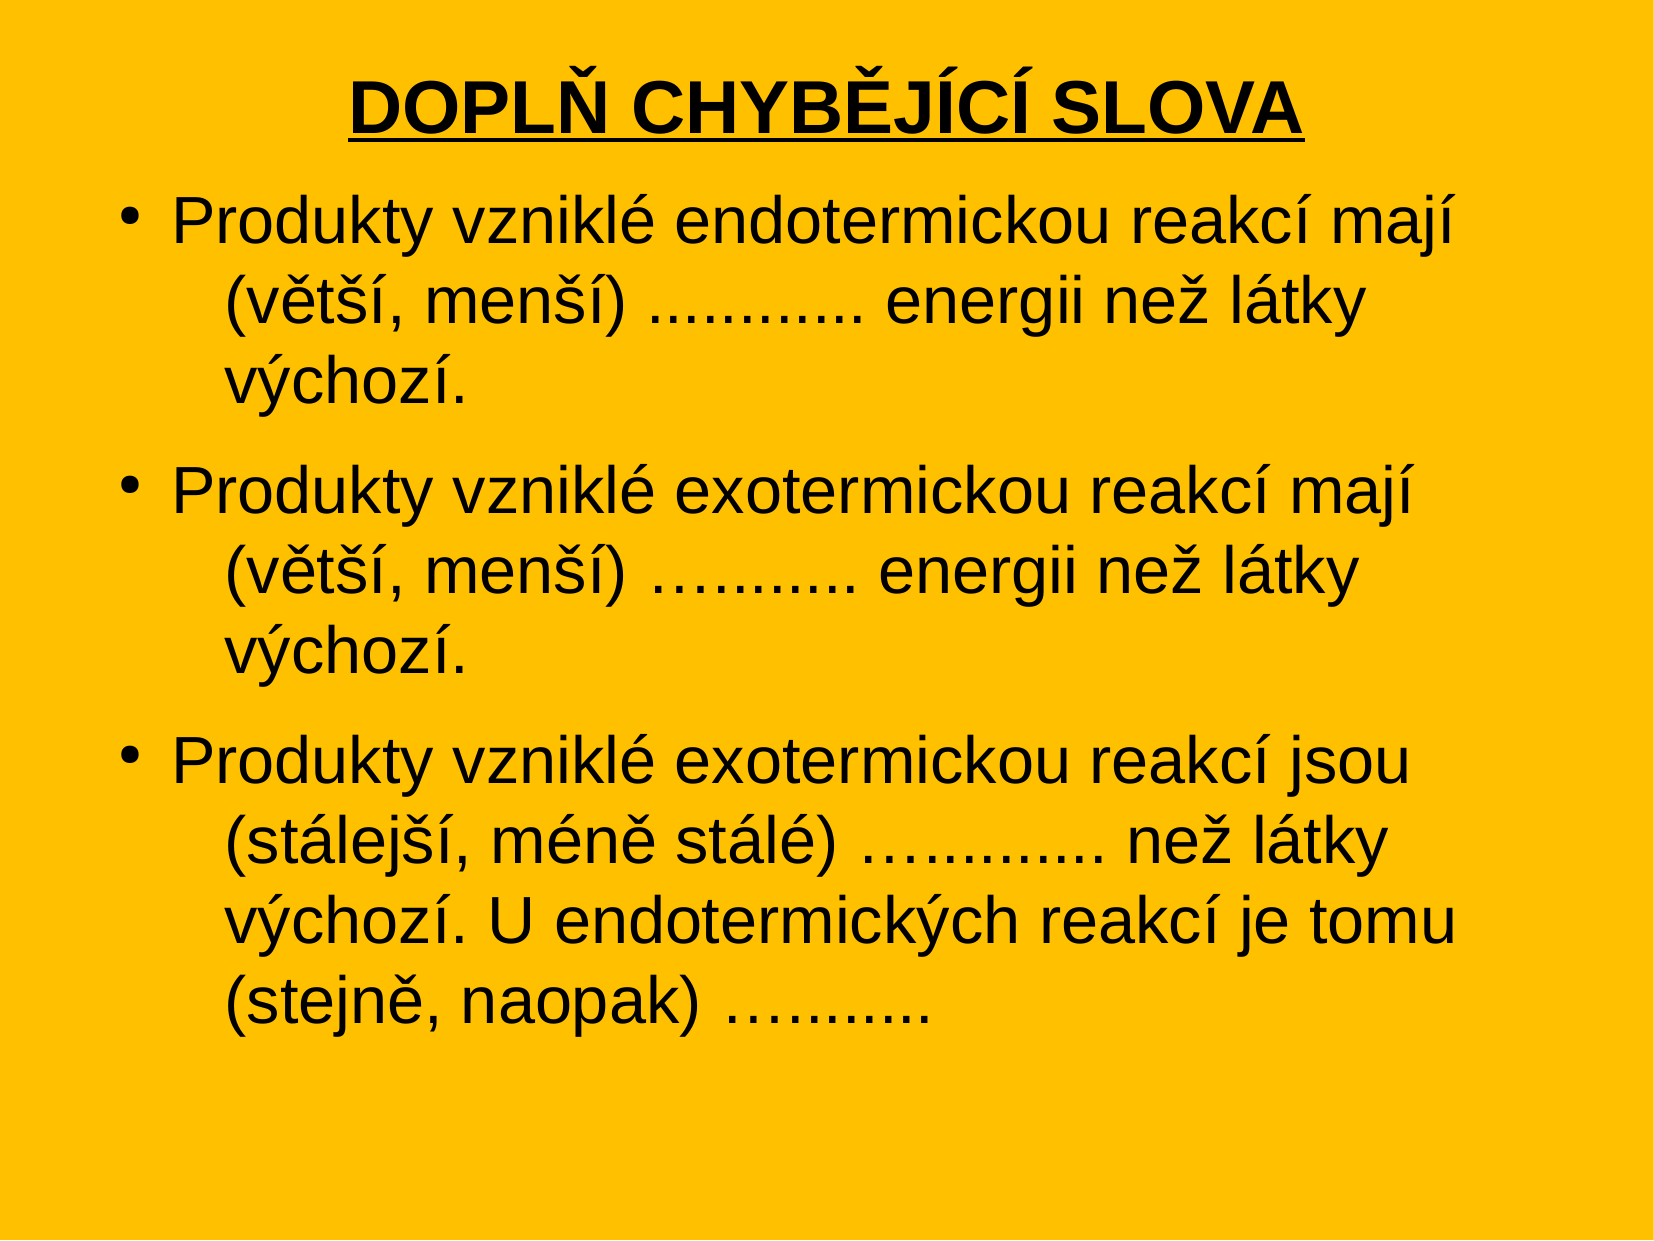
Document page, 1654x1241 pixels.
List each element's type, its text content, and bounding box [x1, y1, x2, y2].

list Produkty vzniklé endotermickou reakcí mají (větší, menší) ............ energii než látky výchozí. Produkty vzniklé exotermickou reakcí mají (větší, menší) …........ energii než látky výchozí. Produkty vzniklé exotermickou reakcí jsou (stálejší, méně stálé) ….......... než látky výchozí. U endotermických reakcí je tomu (stejně, naopak) …........ [82, 177, 1595, 1063]
title DOPLŇ CHYBĚJÍCÍ SLOVA [82, 0, 1571, 177]
